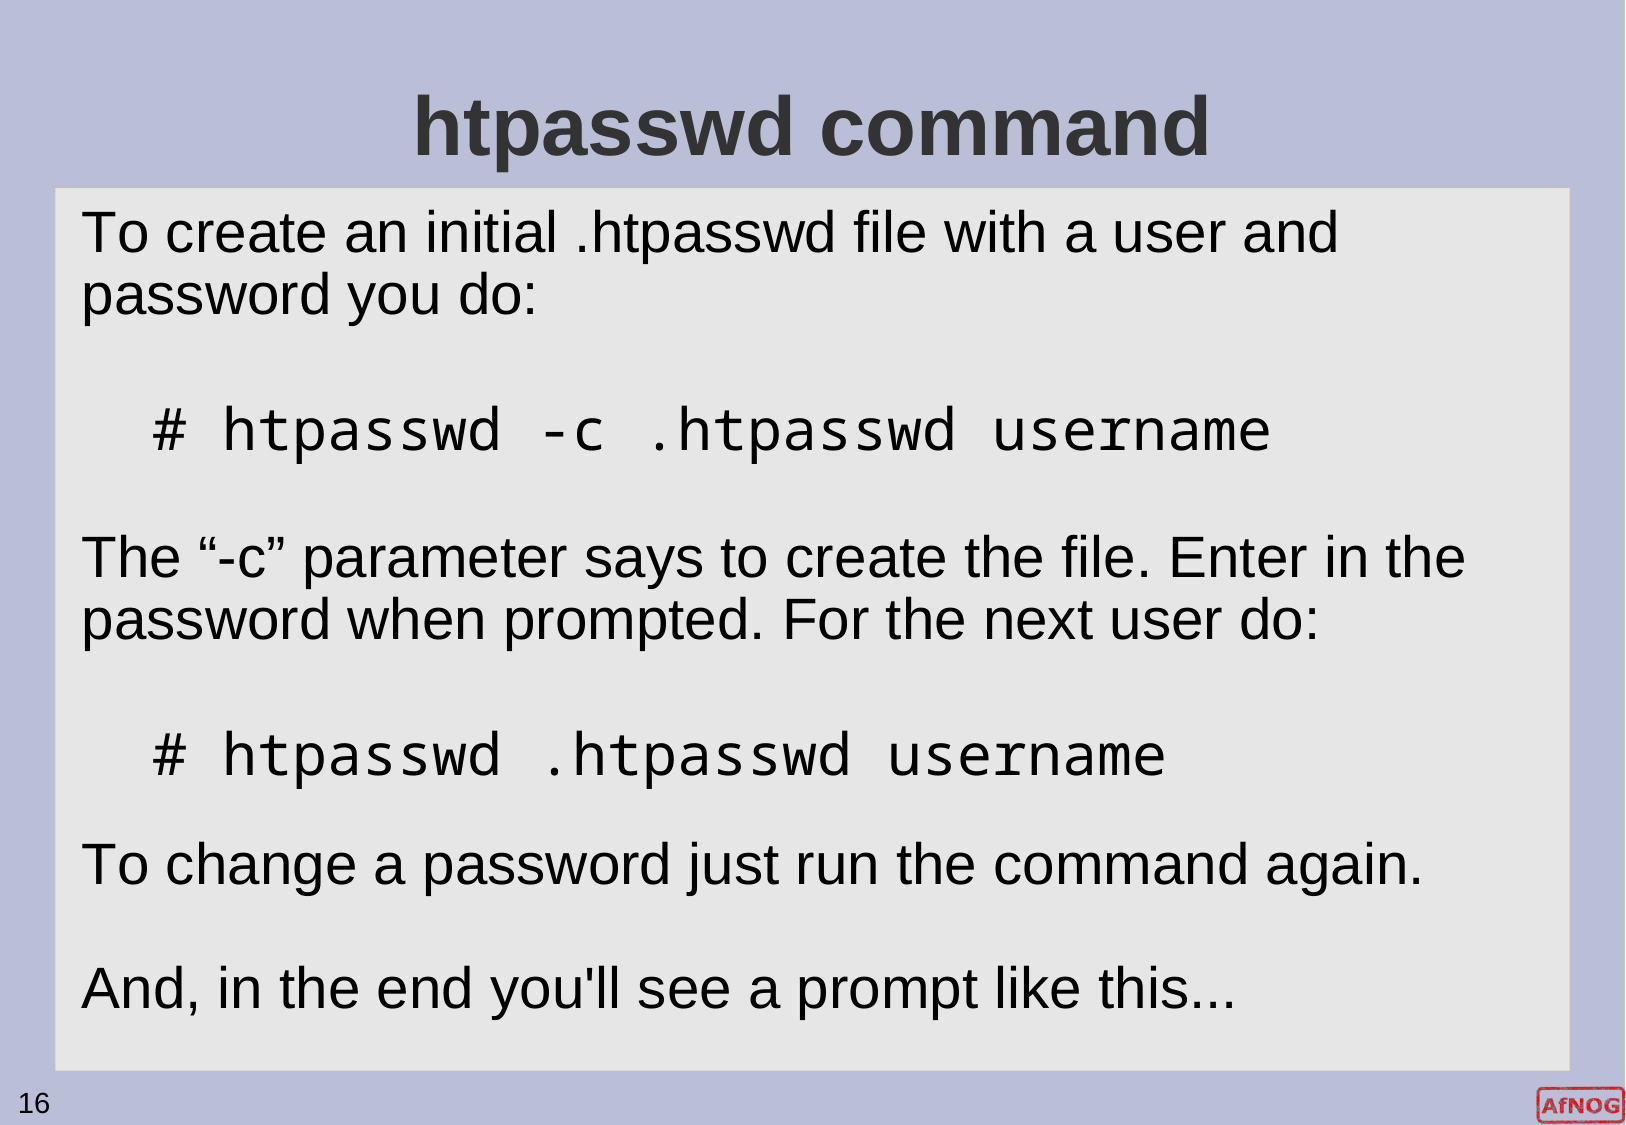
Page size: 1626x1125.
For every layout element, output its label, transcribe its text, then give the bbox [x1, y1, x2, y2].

picture [1535, 1085, 1626, 1125]
title htpasswd command [54, 44, 1571, 215]
list To create an initial .htpasswd file with a user and password you do: # htpasswd -c .htpasswd username The “-c” parameter says to create the file. Enter in the password when prompted. For the next user do: # htpasswd .htpasswd username To change a password just run the command again. And, in the end you'll see a prompt like this... [81, 202, 1595, 1052]
